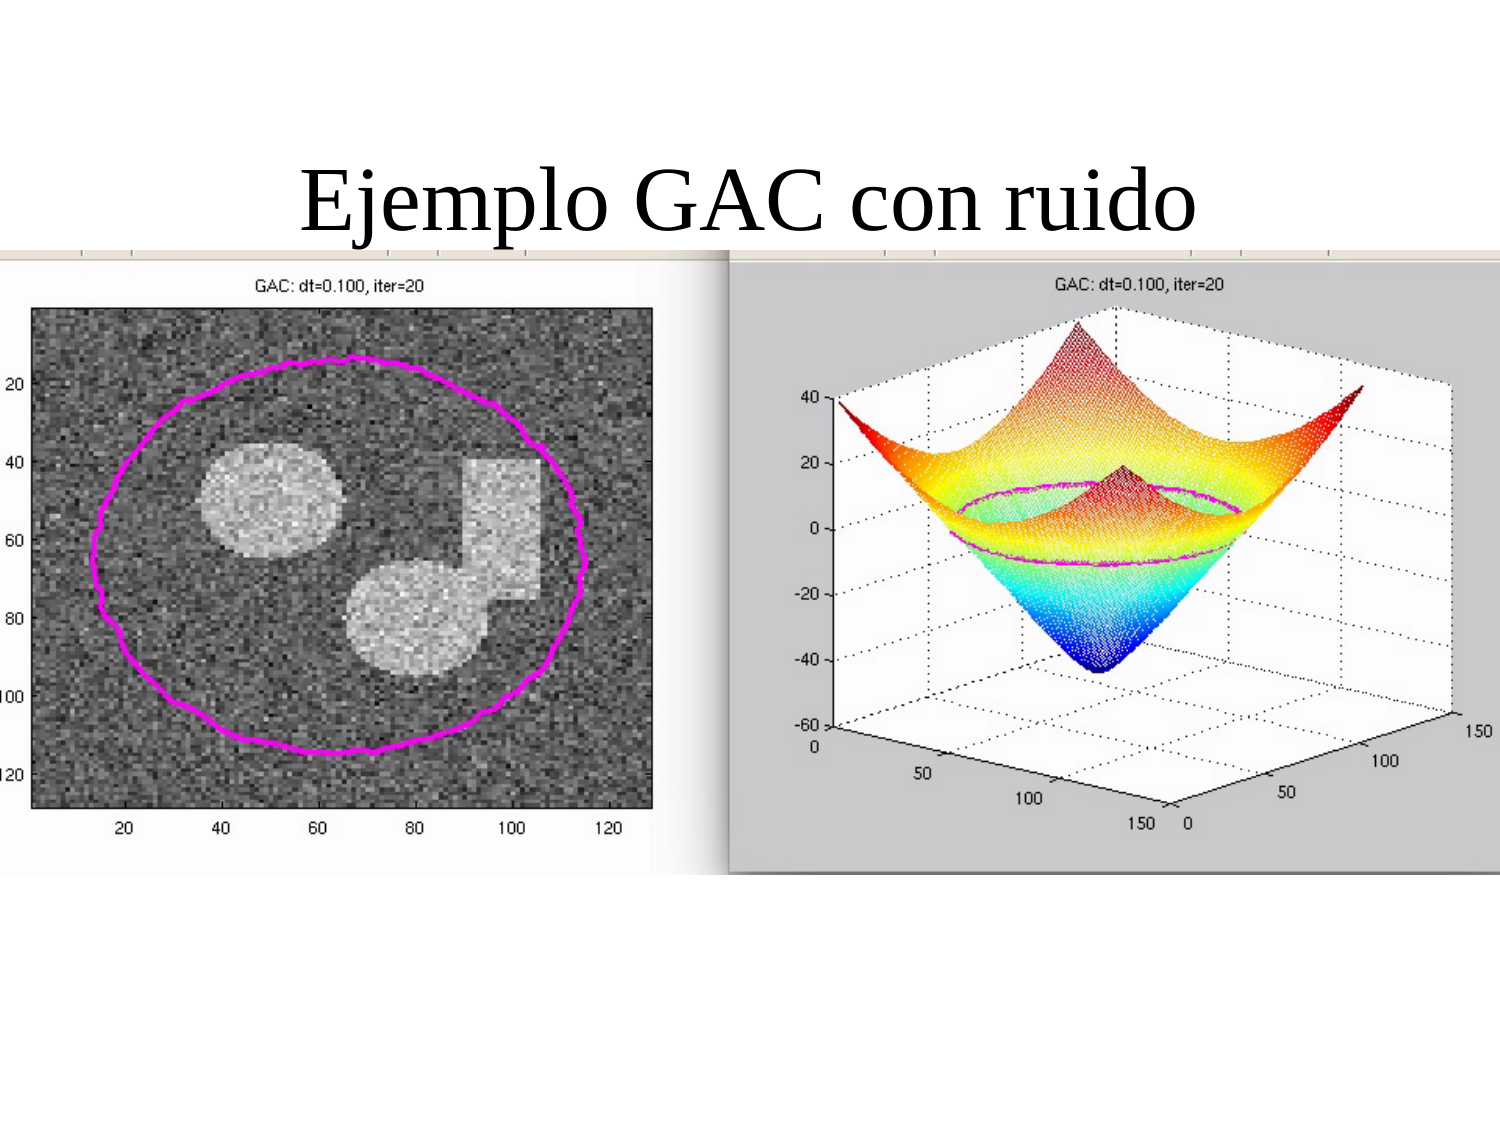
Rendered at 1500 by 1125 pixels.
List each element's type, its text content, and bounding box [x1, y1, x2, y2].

title Ejemplo GAC con ruido [112, 76, 1388, 250]
text_box [0, 250, 1500, 875]
